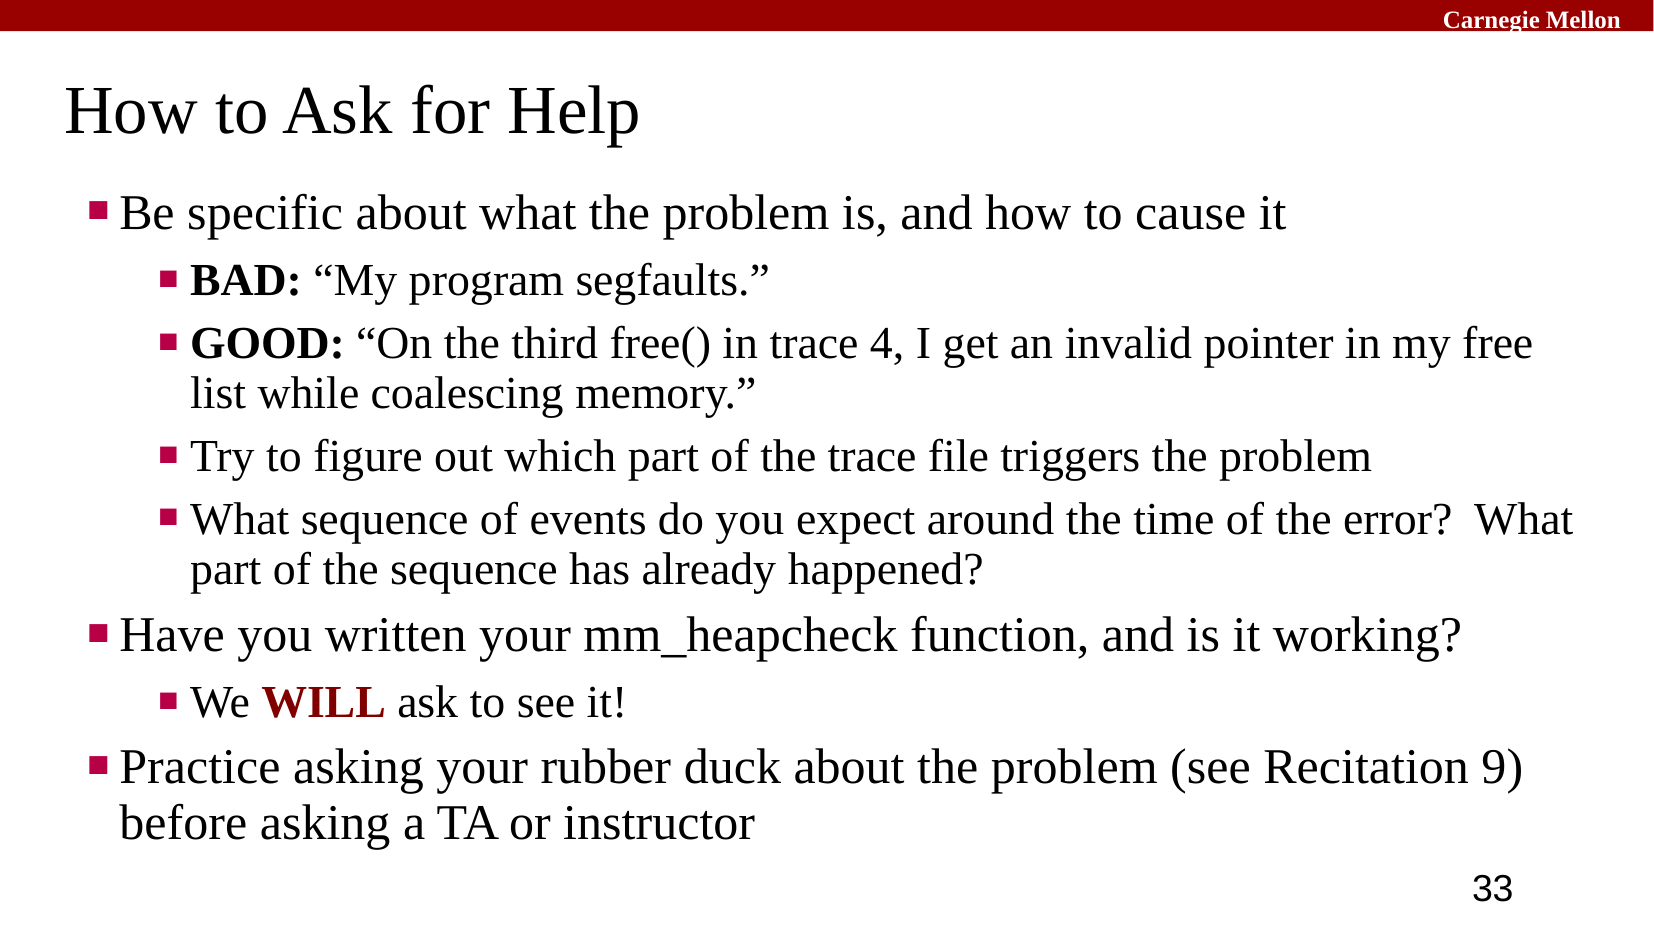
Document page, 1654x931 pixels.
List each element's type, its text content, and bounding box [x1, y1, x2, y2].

list Be specific about what the problem is, and how to cause it BAD: “My program segfaults.” GOOD: “On the third free() in trace 4, I get an invalid pointer in my free list while coalescing memory.” Try to figure out which part of the trace file triggers the problem What sequence of events do you expect around the time of the error? What part of the sequence has already happened? Have you written your mm_heapcheck function, and is it working? We WILL ask to see it! Practice asking your rubber duck about the problem (see Recitation 9) before asking a TA or instructor [71, 184, 1576, 859]
title How to Ask for Help [64, 58, 1576, 163]
